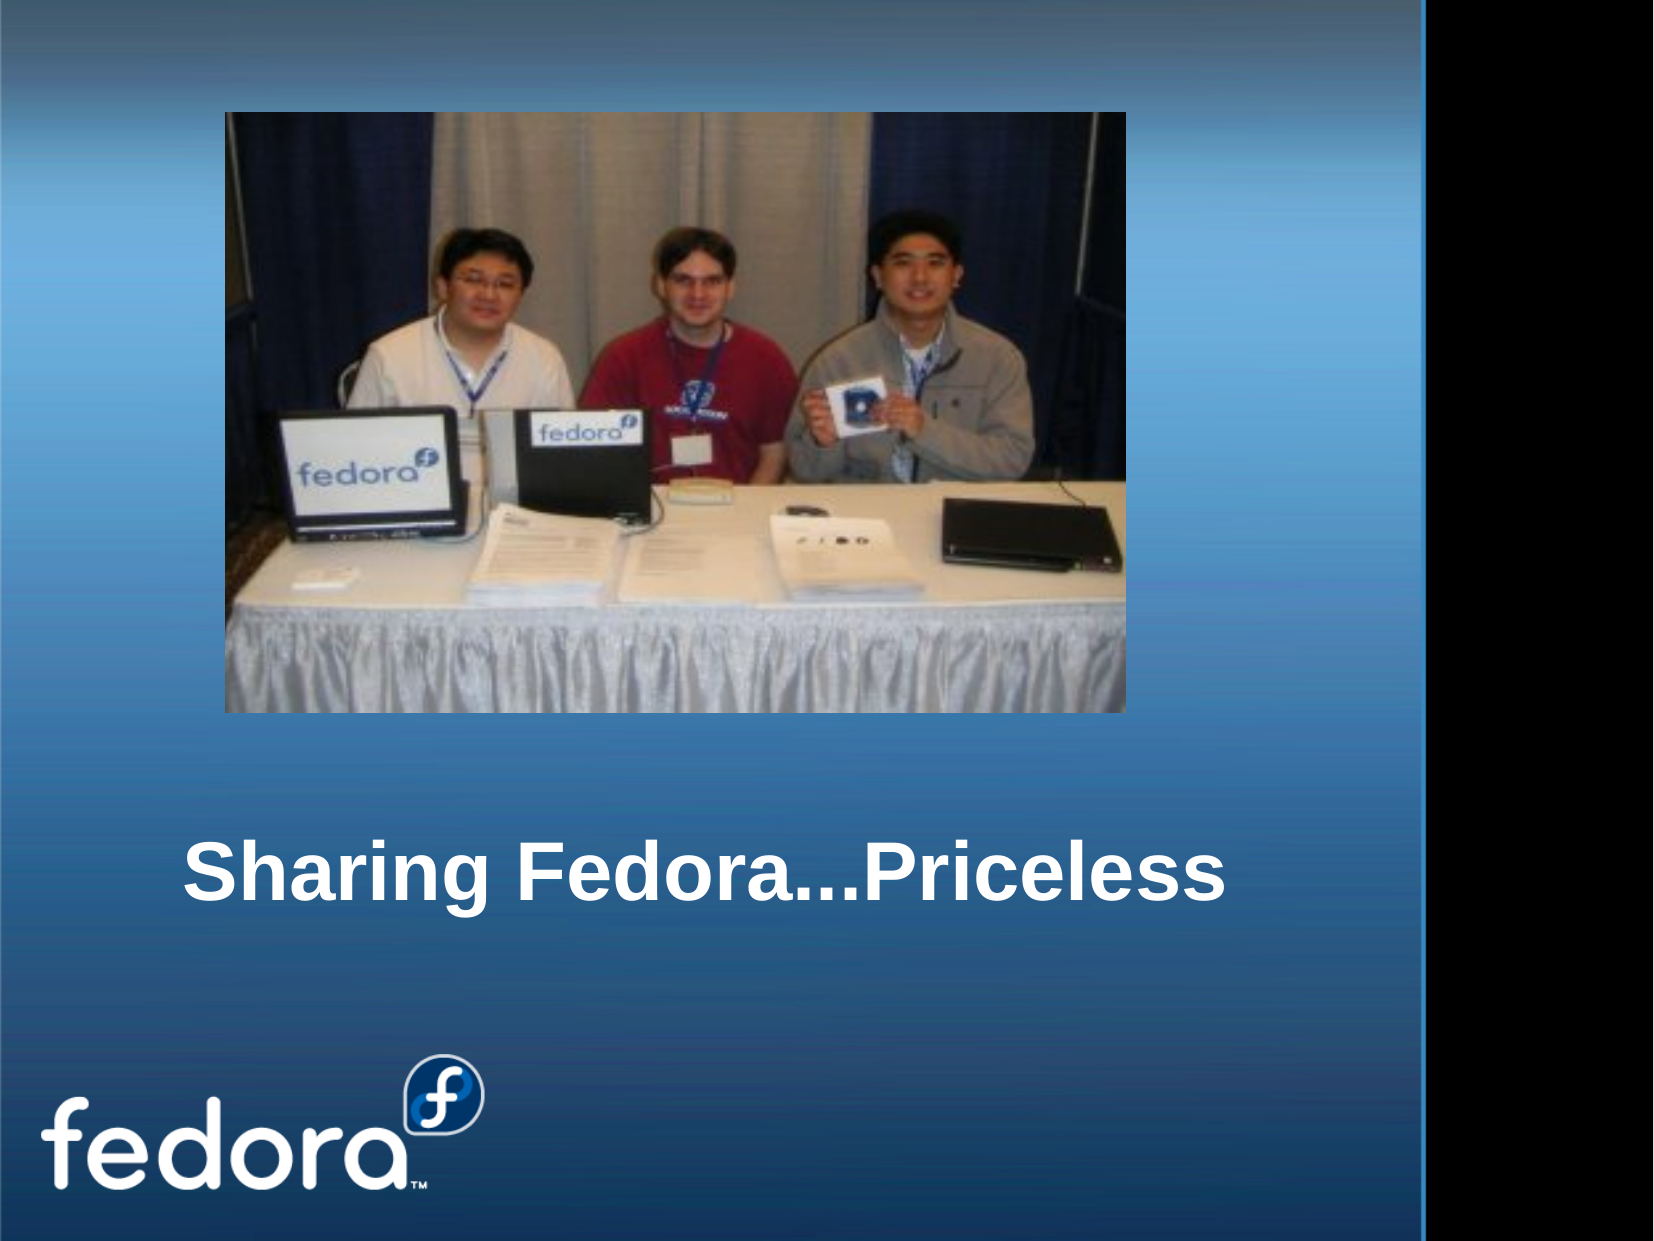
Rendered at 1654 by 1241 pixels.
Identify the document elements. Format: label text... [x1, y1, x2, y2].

title Sharing Fedora...Priceless [0, 767, 1412, 976]
picture [0, 0, 1654, 1241]
